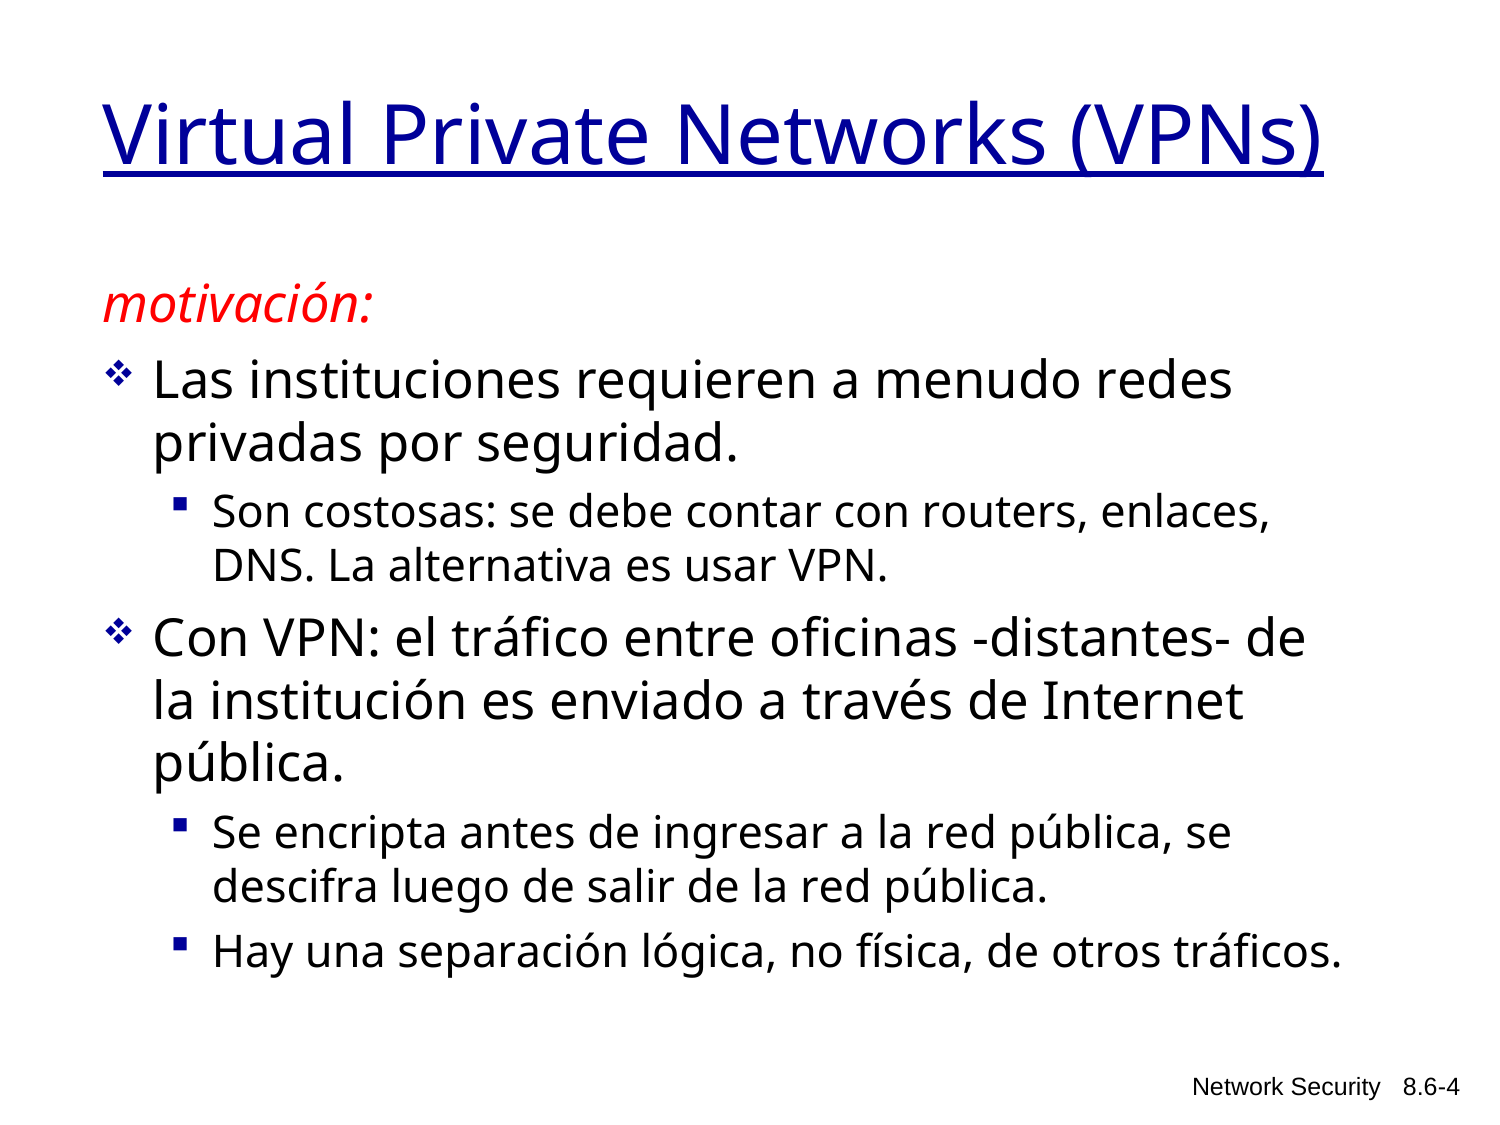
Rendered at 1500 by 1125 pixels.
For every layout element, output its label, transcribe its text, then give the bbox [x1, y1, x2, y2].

list motivación: Las instituciones requieren a menudo redes privadas por seguridad. Son costosas: se debe contar con routers, enlaces, DNS. La alternativa es usar VPN. Con VPN: el tráfico entre oficinas -distantes- de la institución es enviado a través de Internet pública. Se encripta antes de ingresar a la red pública, se descifra luego de salir de la red pública. Hay una separación lógica, no física, de otros tráficos. [87, 262, 1363, 1026]
text_box Network Security [762, 1062, 1397, 1114]
title Virtual Private Networks (VPNs) [87, 37, 1447, 225]
